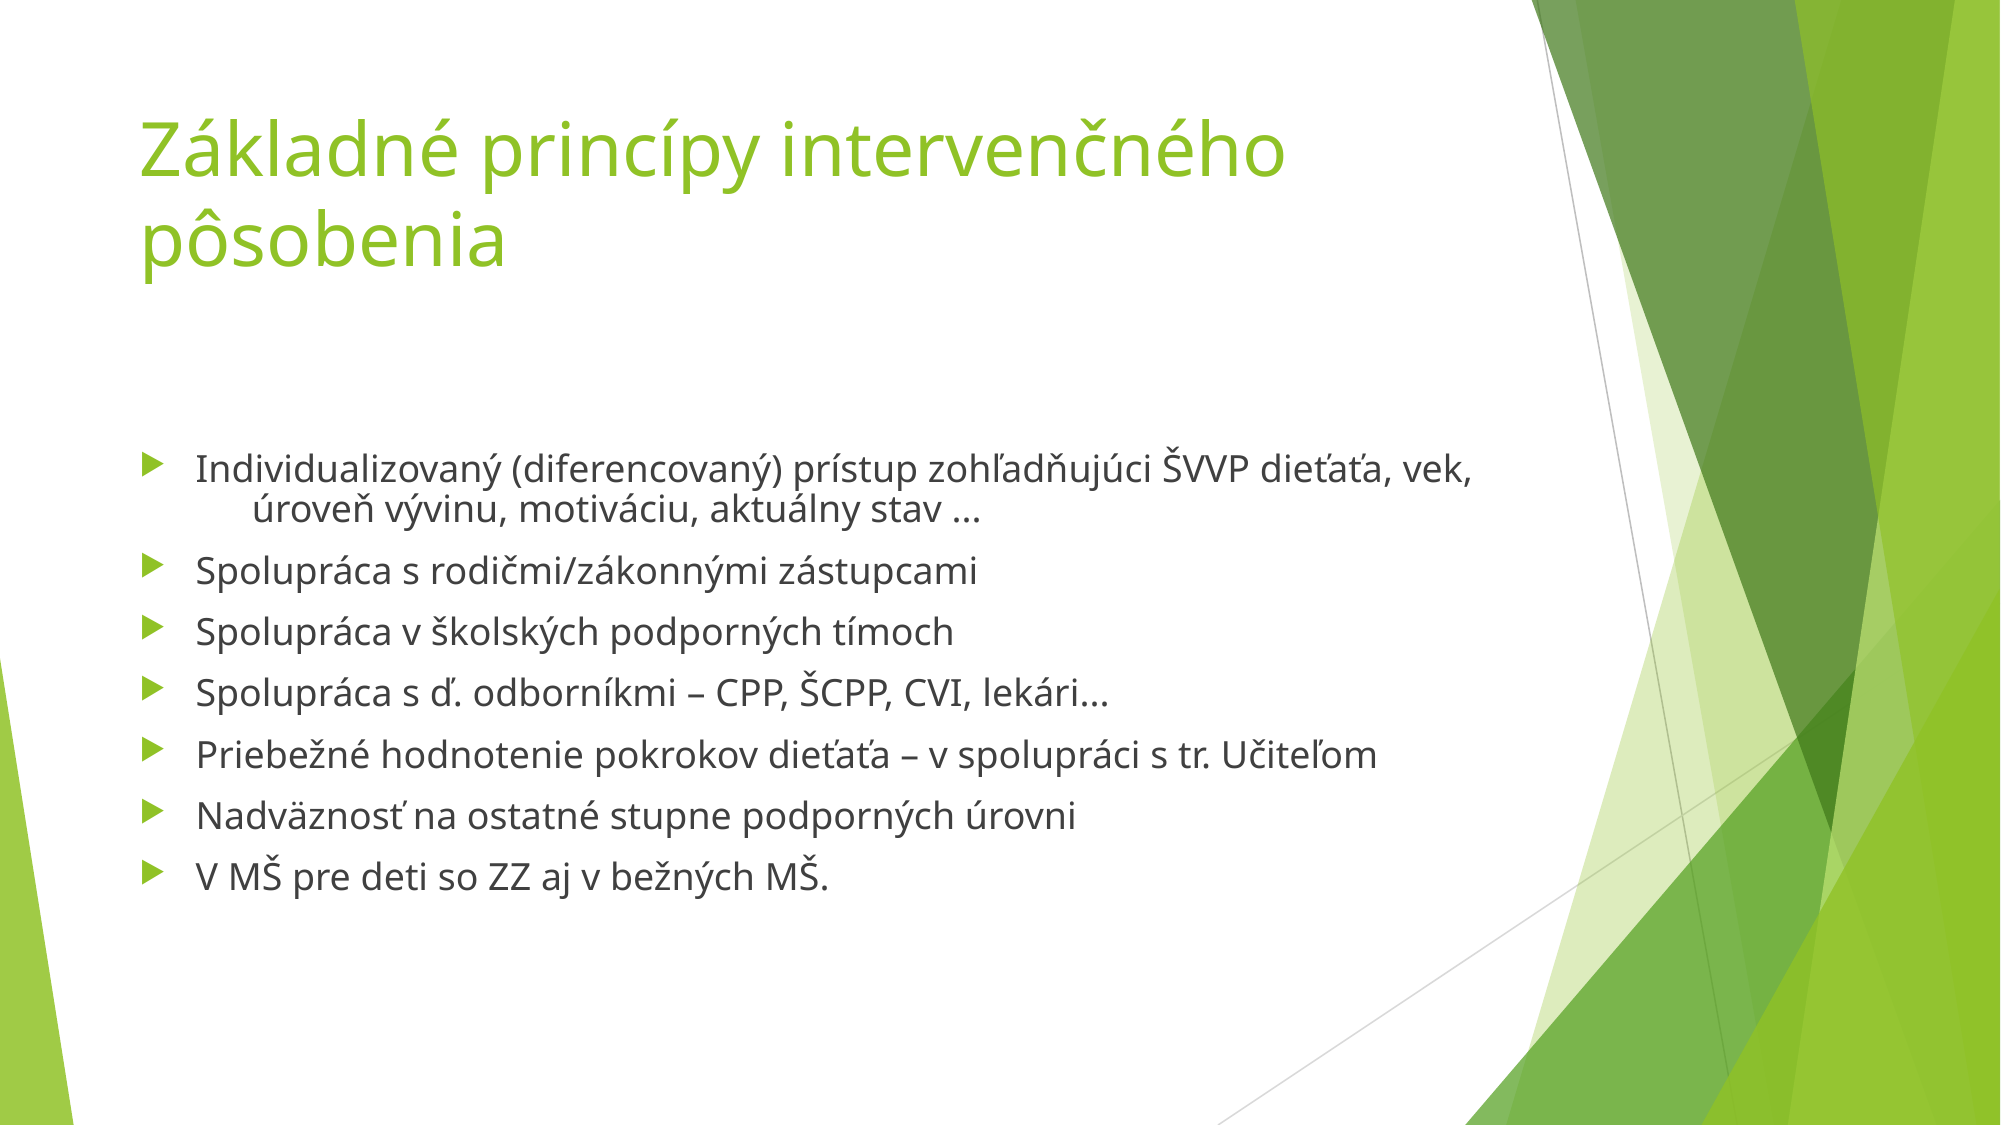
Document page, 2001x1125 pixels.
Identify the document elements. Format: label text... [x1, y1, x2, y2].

title Základné princípy intervenčného pôsobenia [124, 94, 1522, 311]
list Individualizovaný (diferencovaný) prístup zohľadňujúci ŠVVP dieťaťa, vek, úroveň vývinu, motiváciu, aktuálny stav ... Spolupráca s rodičmi/zákonnými zástupcami Spolupráca v školských podporných tímoch Spolupráca s ď. odborníkmi – CPP, ŠCPP, CVI, lekári... Priebežné hodnotenie pokrokov dieťaťa – v spolupráci s tr. Učiteľom Nadväznosť na ostatné stupne podporných úrovni V MŠ pre deti so ZZ aj v bežných MŠ. [124, 442, 1535, 920]
